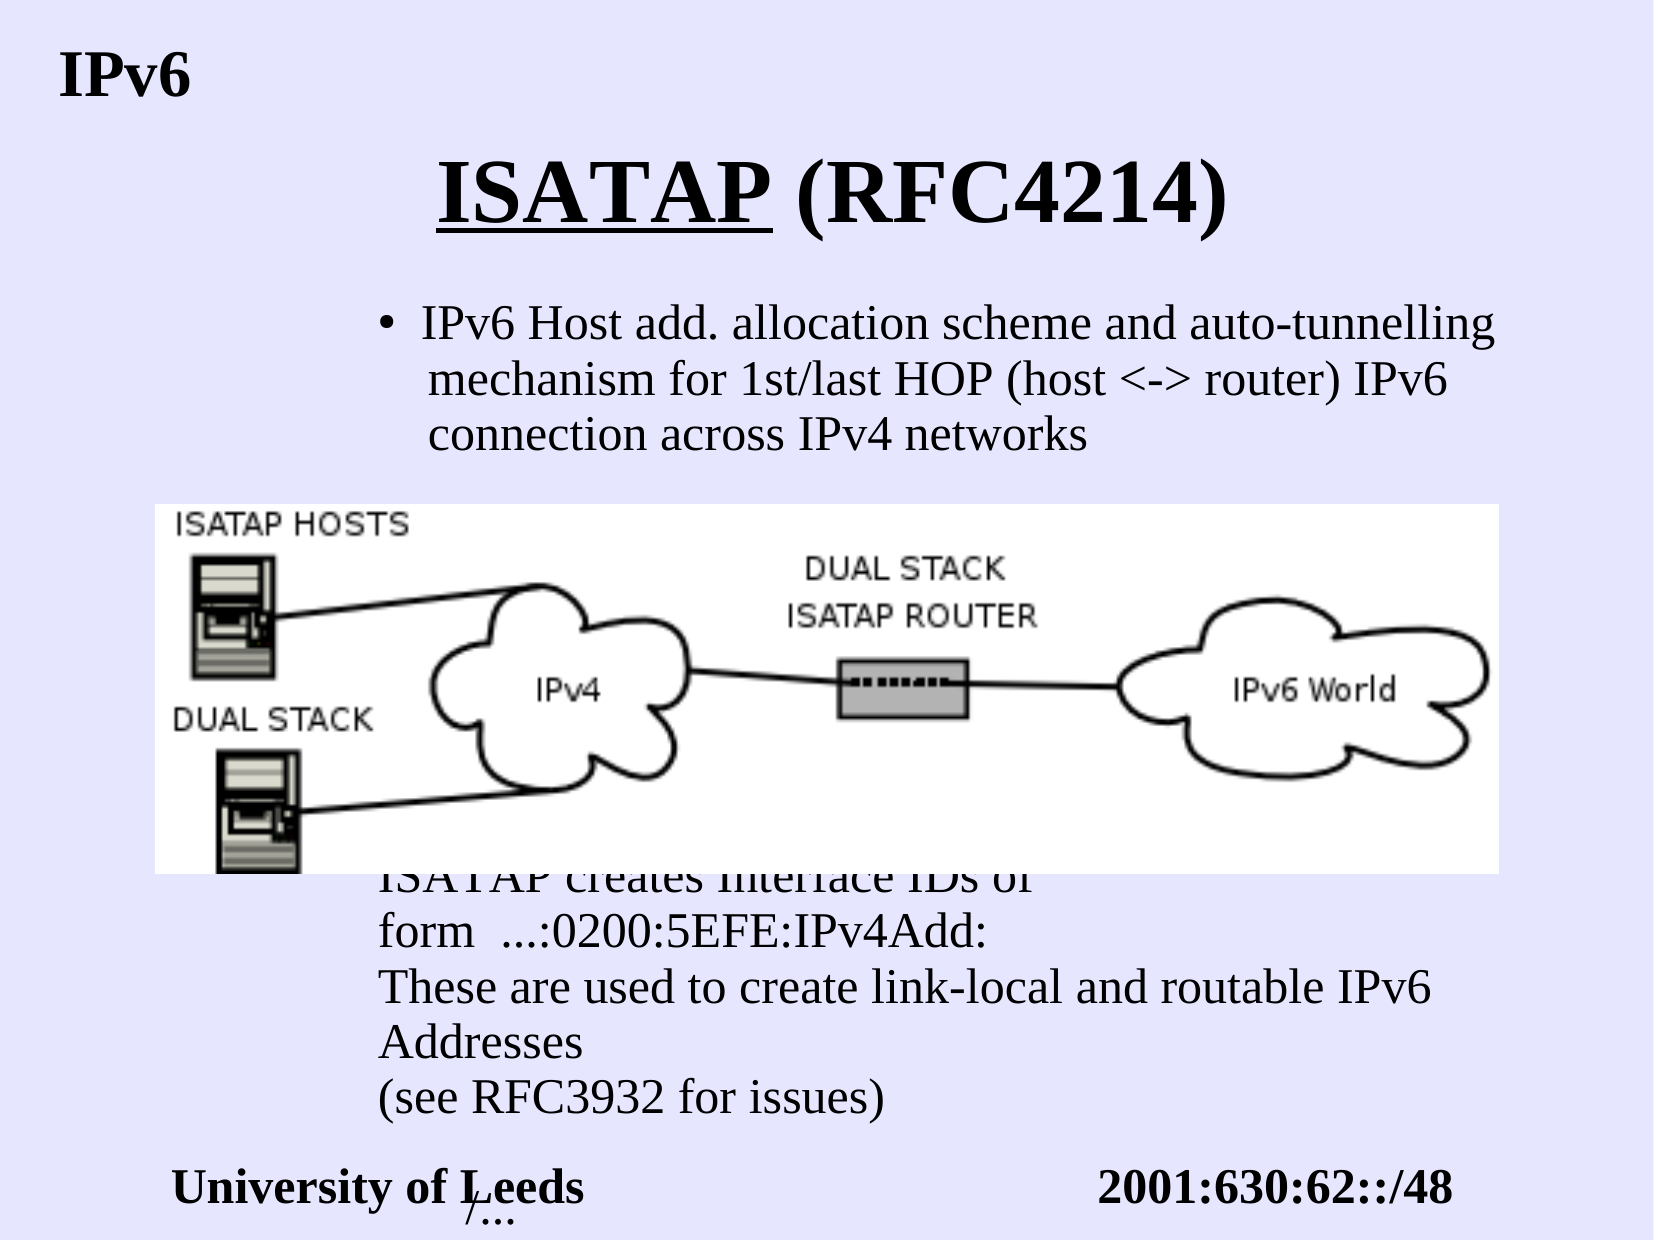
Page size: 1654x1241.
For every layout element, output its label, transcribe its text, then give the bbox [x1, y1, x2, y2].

picture [155, 504, 1499, 874]
title ISATAP (RFC4214) [88, 88, 1577, 296]
list IPv6 Host add. allocation scheme and auto-tunnelling mechanism for 1st/last HOP (host <-> router) IPv6 connection across IPv4 networks ISATAP creates Interface IDs of form ...:0200:5EFE:IPv4Add: These are used to create link-local and routable IPv6 Addresses (see RFC3932 for issues) /... [82, 295, 1571, 1142]
